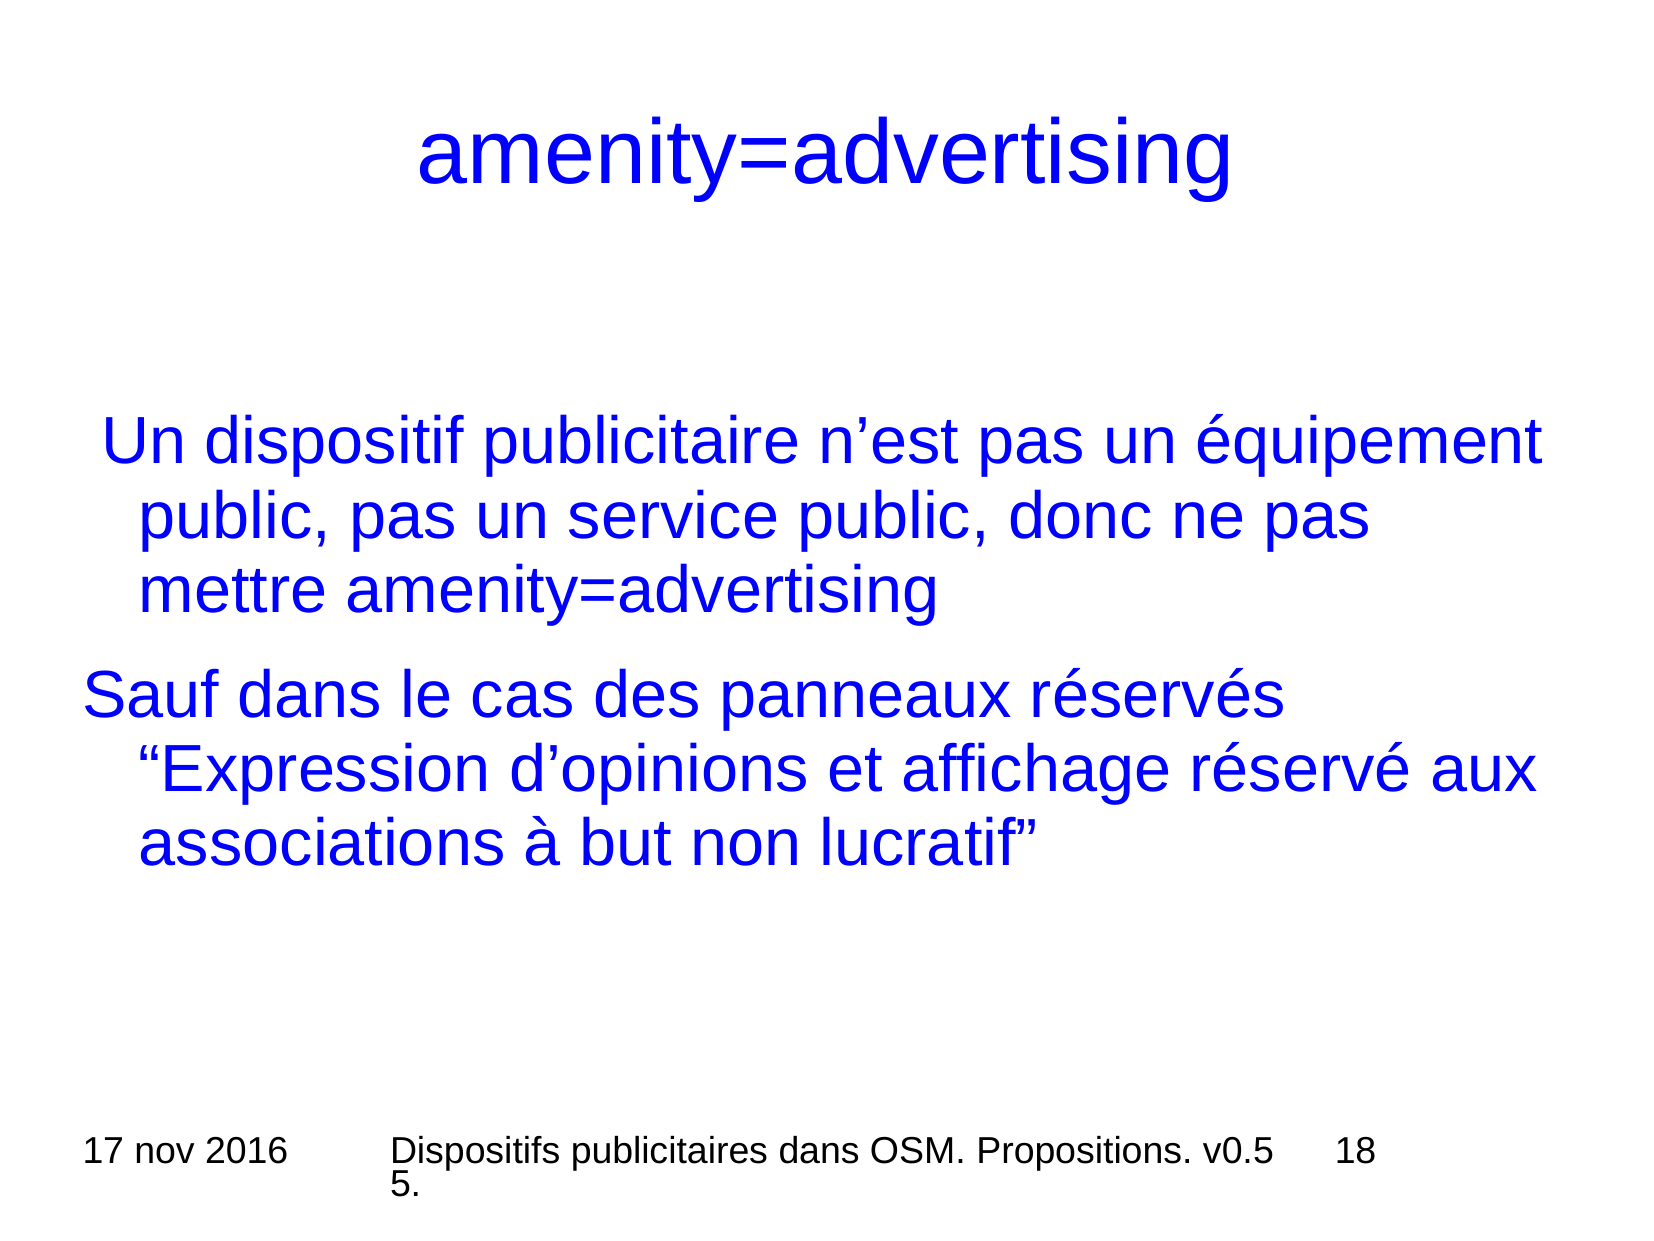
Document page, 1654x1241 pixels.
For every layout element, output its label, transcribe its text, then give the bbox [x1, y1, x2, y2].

list Un dispositif publicitaire n’est pas un équipement public, pas un service public, donc ne pas mettre amenity=advertising Sauf dans le cas des panneaux réservés “Expression d’opinions et affichage réservé aux associations à but non lucratif” [82, 290, 1571, 1009]
title amenity=advertising [82, 49, 1571, 256]
